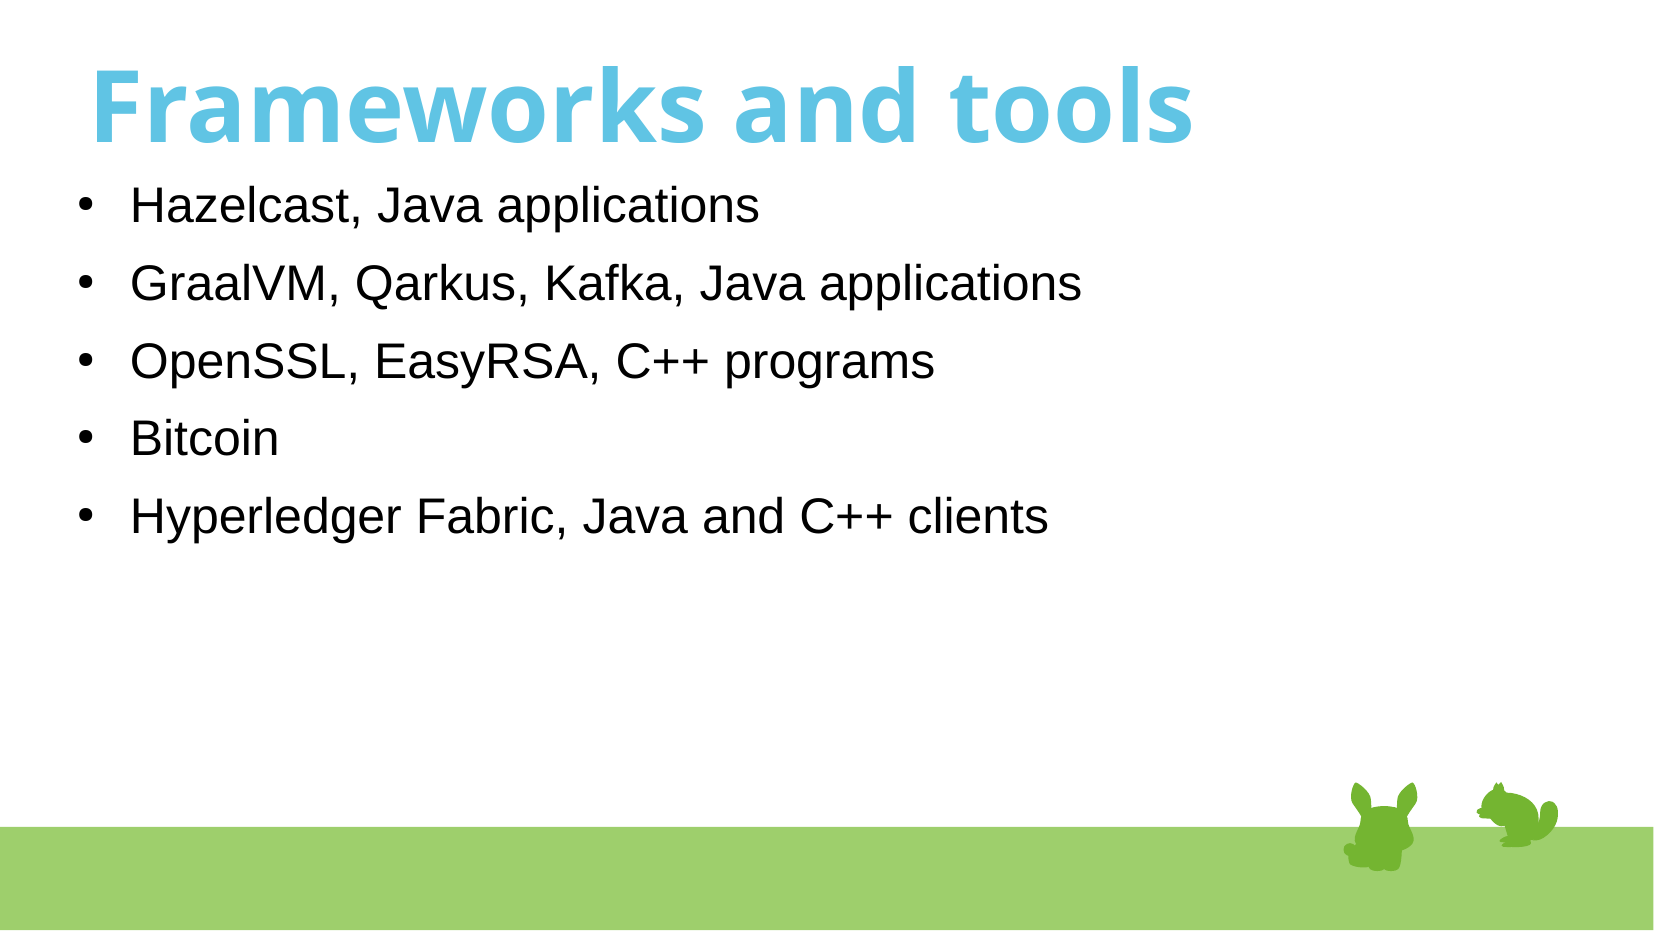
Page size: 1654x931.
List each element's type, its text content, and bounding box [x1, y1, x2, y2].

title Frameworks and tools [88, 29, 1565, 178]
list Hazelcast, Java applications GraalVM, Qarkus, Kafka, Java applications OpenSSL, EasyRSA, C++ programs Bitcoin Hyperledger Fabric, Java and C++ clients [59, 177, 1536, 709]
